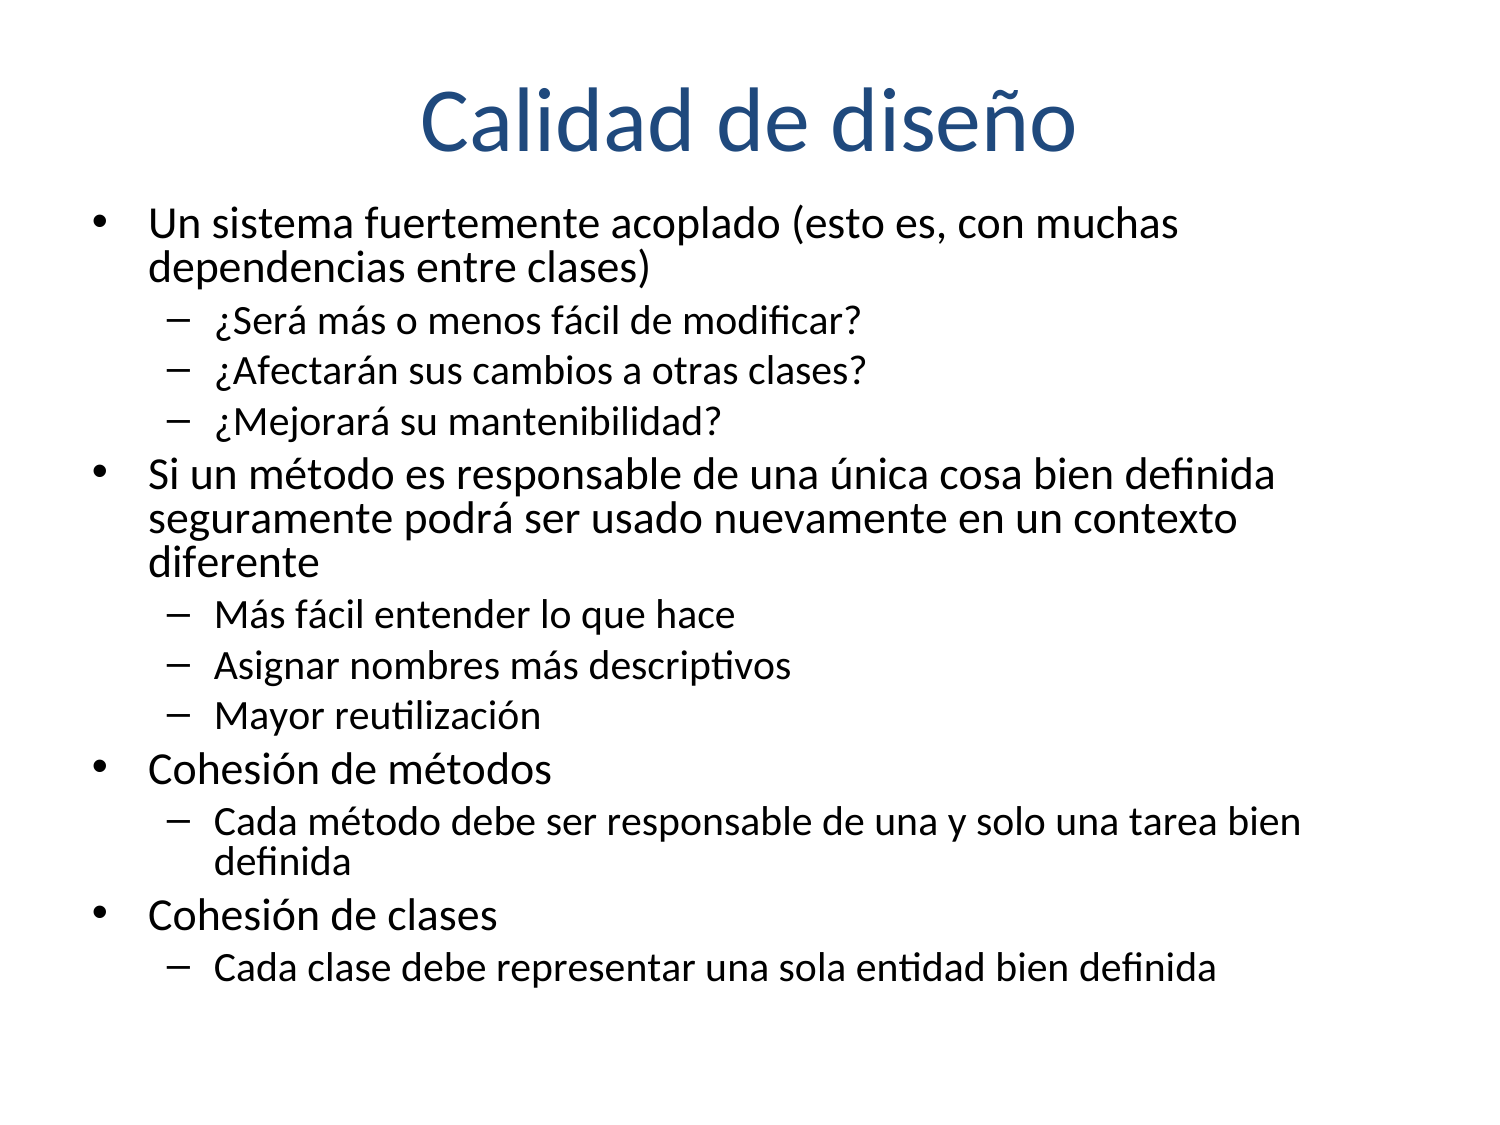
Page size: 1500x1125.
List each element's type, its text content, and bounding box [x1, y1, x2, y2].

title Calidad de diseño [75, 45, 1426, 185]
list Un sistema fuertemente acoplado (esto es, con muchas dependencias entre clases) ¿Será más o menos fácil de modificar? ¿Afectarán sus cambios a otras clases? ¿Mejorará su mantenibilidad? Si un método es responsable de una única cosa bien definida seguramente podrá ser usado nuevamente en un contexto diferente Más fácil entender lo que hace Asignar nombres más descriptivos Mayor reutilización Cohesión de métodos Cada método debe ser responsable de una y solo una tarea bien definida Cohesión de clases Cada clase debe representar una sola entidad bien definida [76, 196, 1427, 1005]
